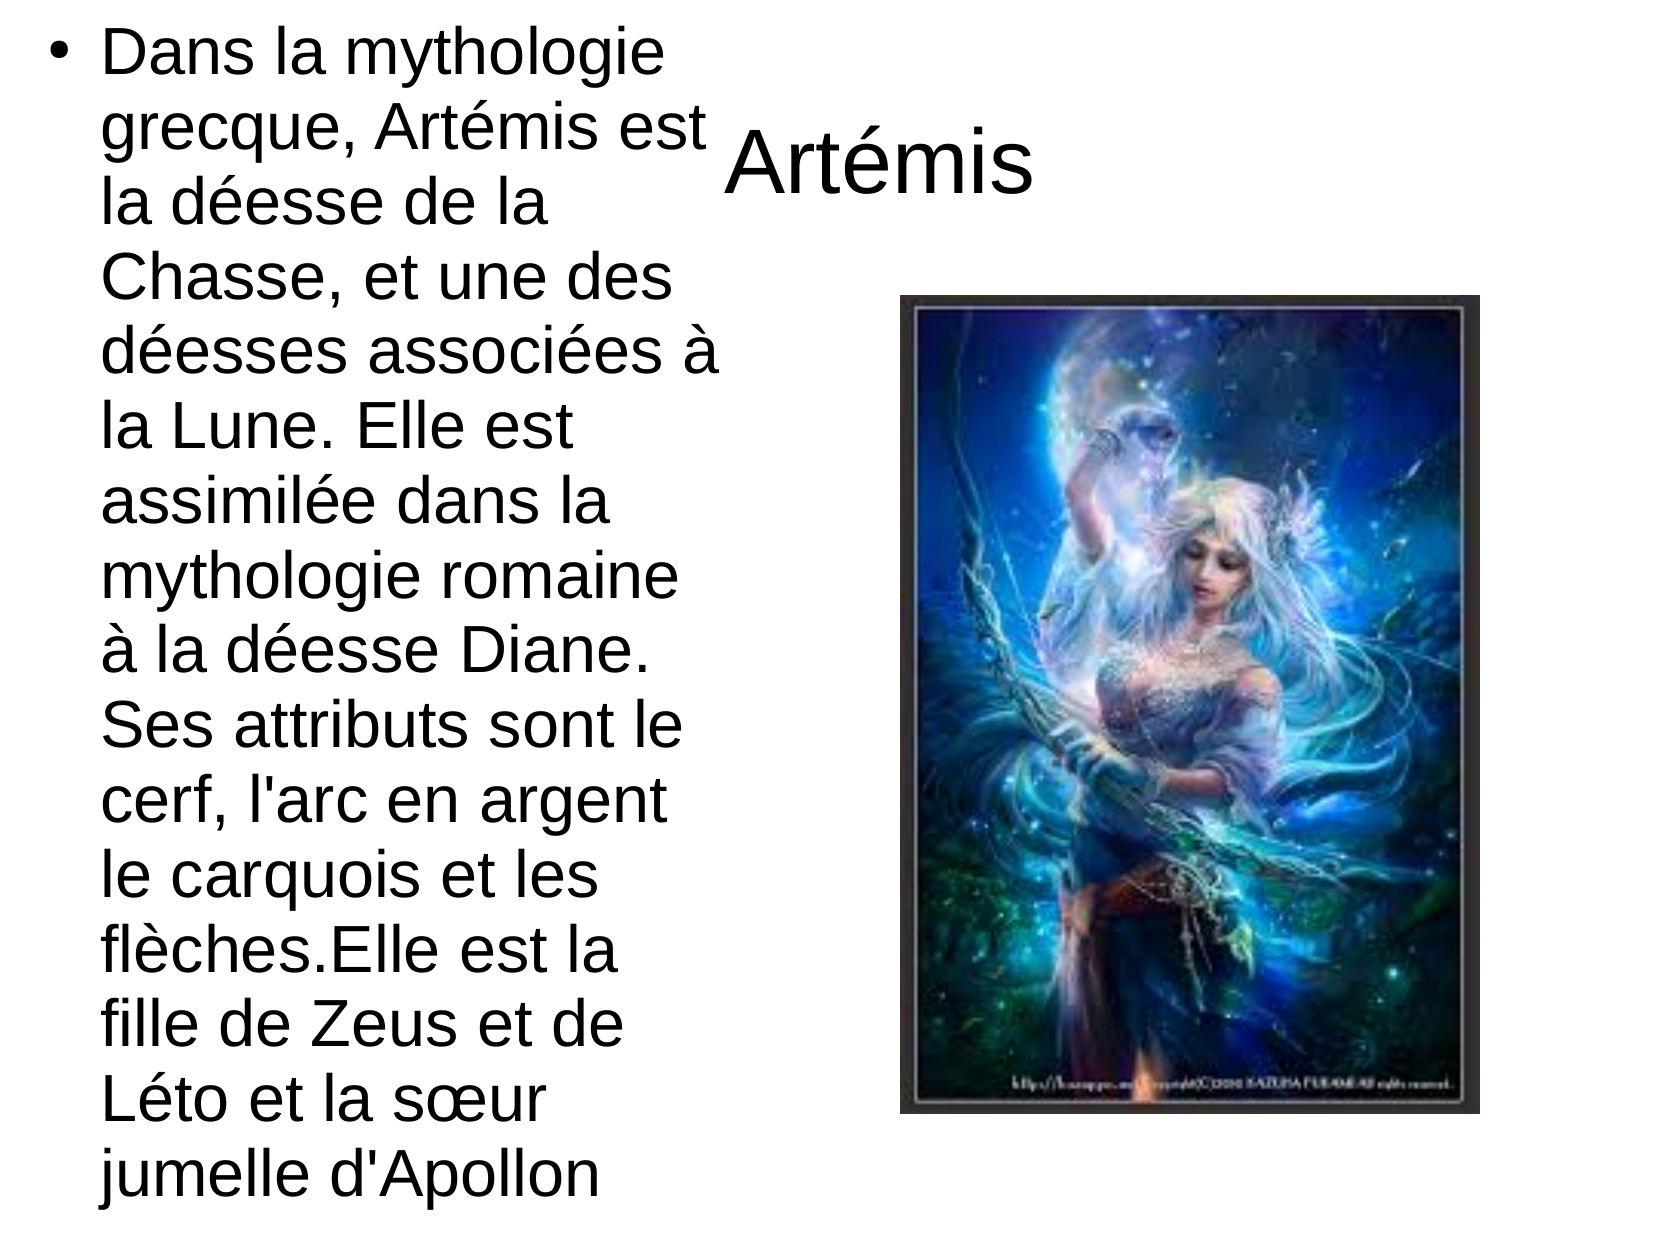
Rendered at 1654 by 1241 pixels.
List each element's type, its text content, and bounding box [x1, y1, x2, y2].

title Artémis [727, 58, 1625, 266]
list Dans la mythologie grecque, Artémis est la déesse de la Chasse, et une des déesses associées à la Lune. Elle est assimilée dans la mythologie romaine à la déesse Diane. Ses attributs sont le cerf, l'arc en argent le carquois et les flèches.Elle est la fille de Zeus et de Léto et la sœur jumelle d'Apollon [29, 14, 727, 1211]
picture [900, 295, 1480, 1114]
